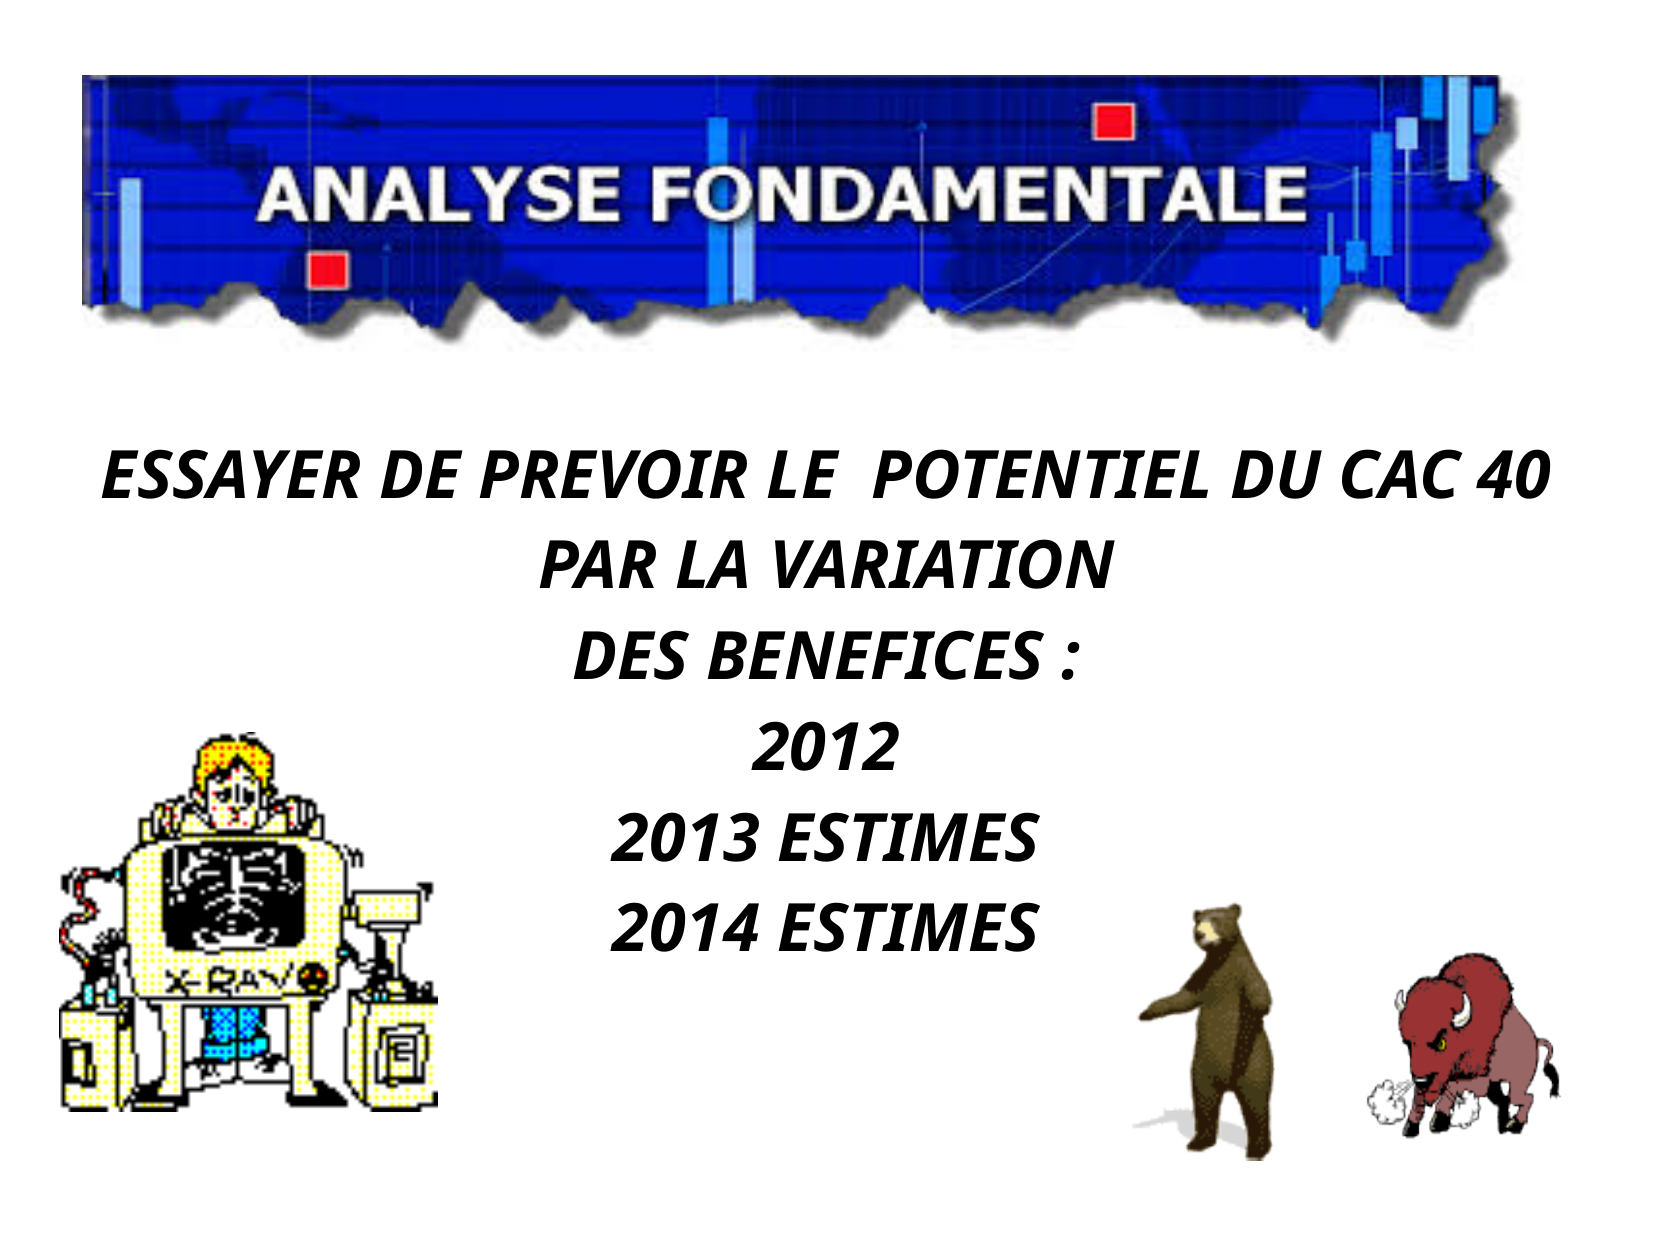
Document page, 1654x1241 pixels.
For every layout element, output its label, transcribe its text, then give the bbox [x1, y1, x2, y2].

picture [59, 732, 438, 1112]
picture [1122, 897, 1288, 1161]
subtitle ESSAYER DE PREVOIR LE POTENTIEL DU CAC 40 PAR LA VARIATION DES BENEFICES : 2012 2013 ESTIMES 2014 ESTIMES [82, 49, 1571, 1109]
picture [1346, 944, 1583, 1158]
